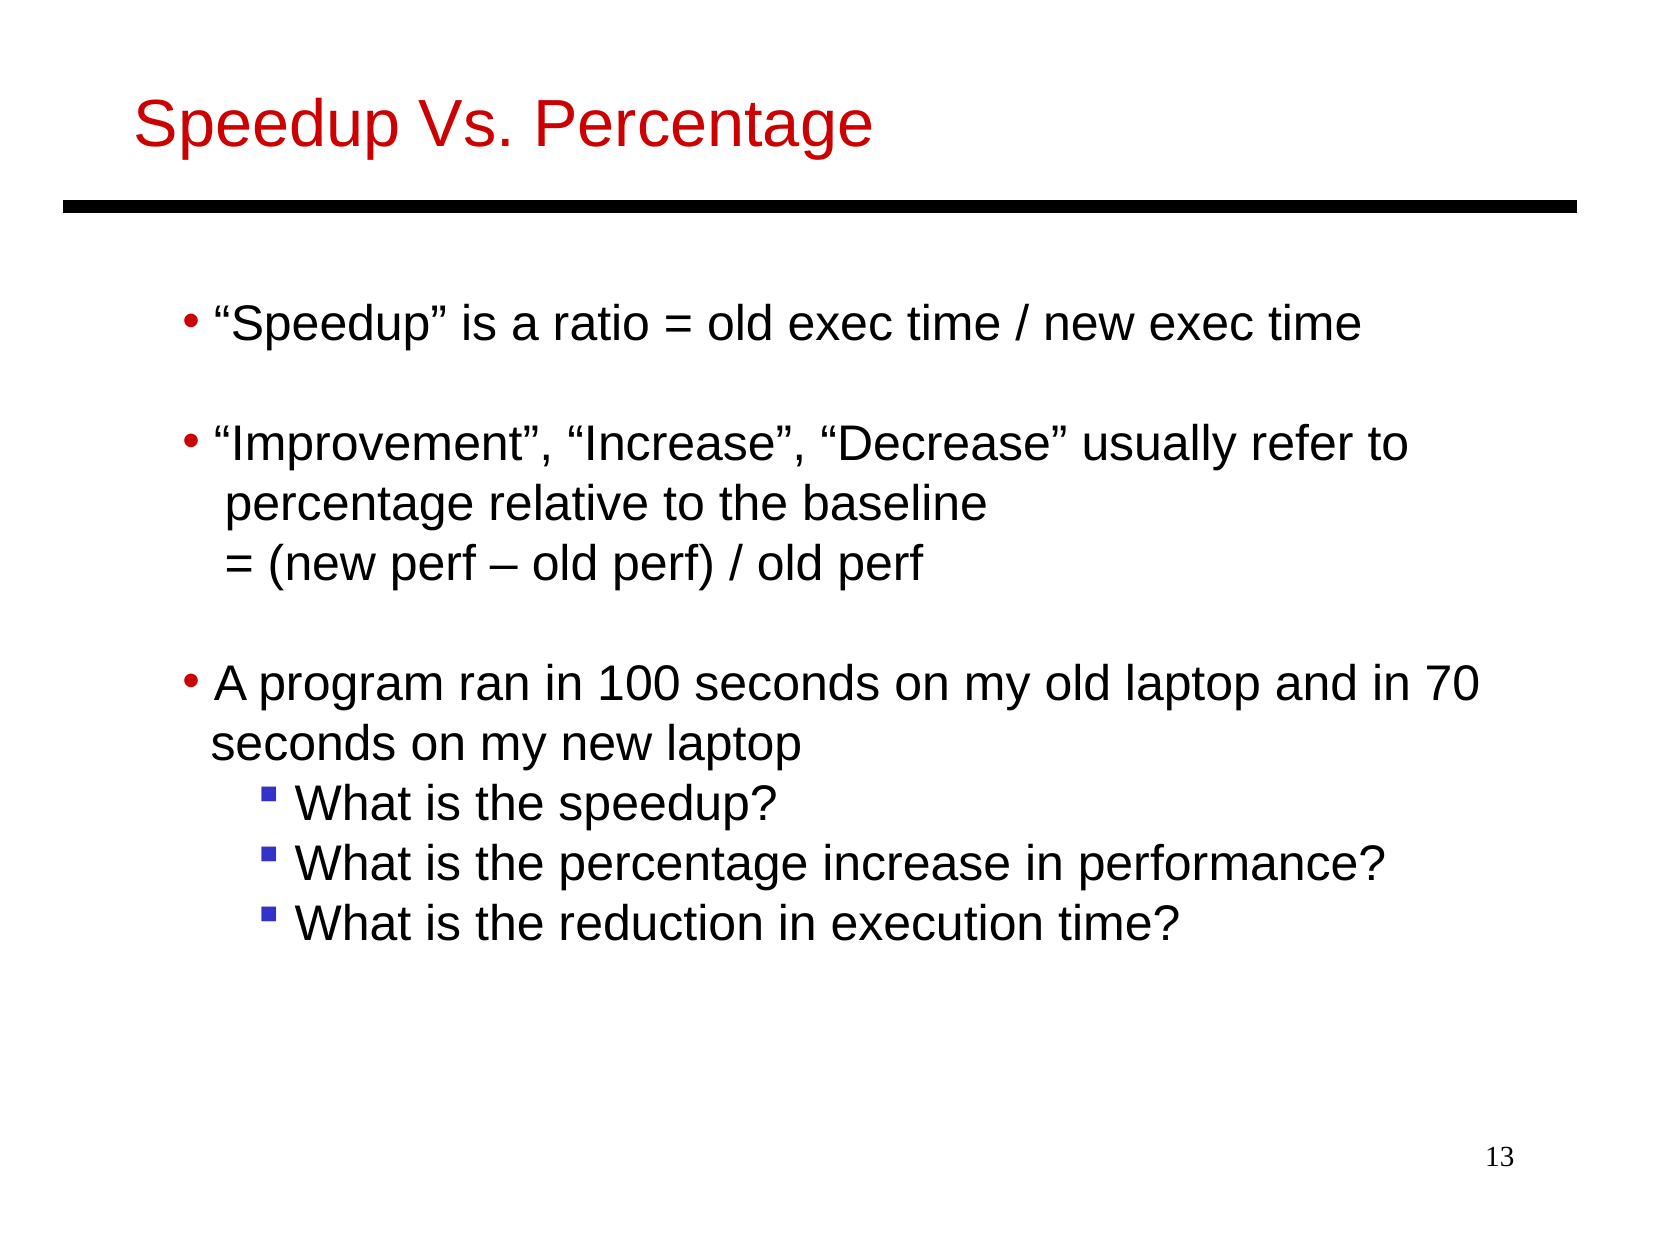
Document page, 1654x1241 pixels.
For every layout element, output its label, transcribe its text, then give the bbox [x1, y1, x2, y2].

text_box “Speedup” is a ratio = old exec time / new exec time “Improvement”, “Increase”, “Decrease” usually refer to percentage relative to the baseline = (new perf – old perf) / old perf A program ran in 100 seconds on my old laptop and in 70 seconds on my new laptop What is the speedup? What is the percentage increase in performance? What is the reduction in execution time? [167, 282, 1497, 959]
text_box <number> [1184, 1129, 1530, 1213]
text_box Speedup Vs. Percentage [119, 71, 890, 168]
